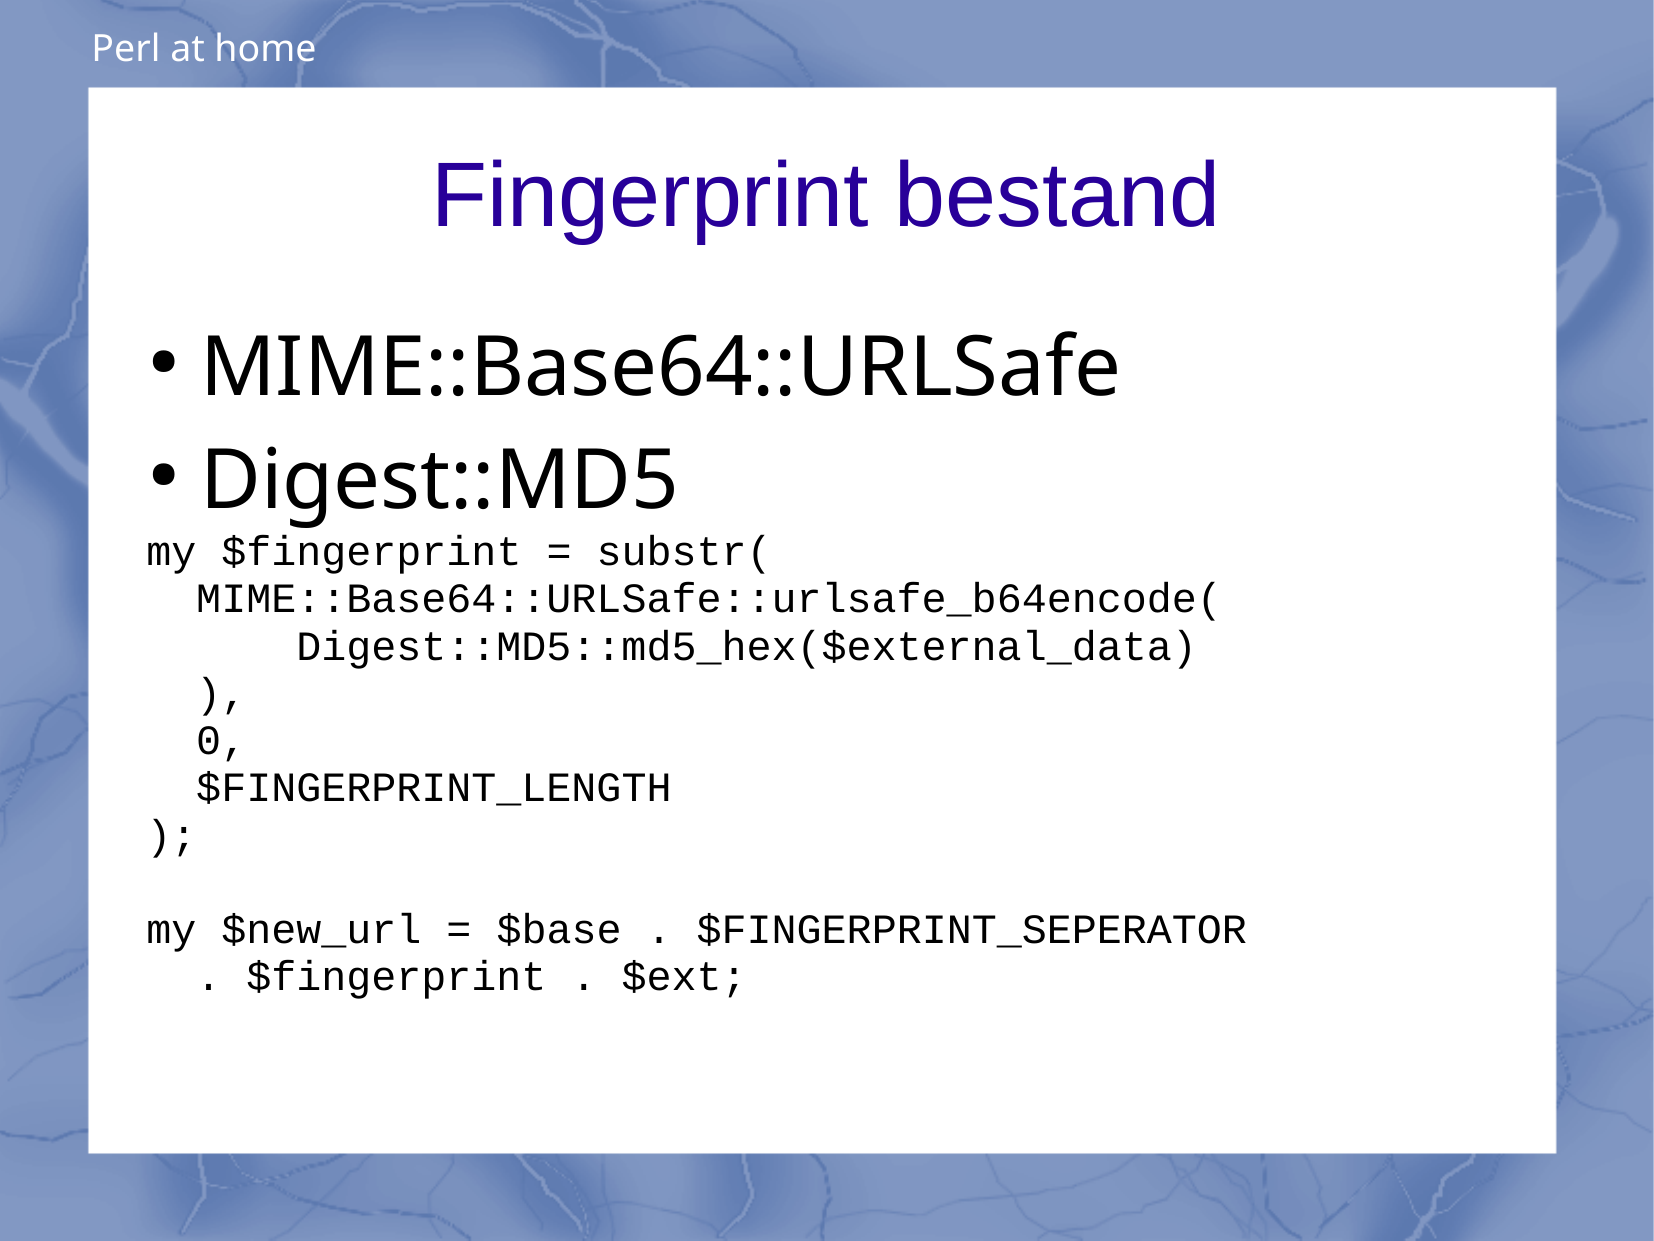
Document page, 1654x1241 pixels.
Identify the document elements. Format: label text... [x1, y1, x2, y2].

picture [0, 0, 1654, 1241]
text_box my $fingerprint = substr( MIME::Base64::URLSafe::urlsafe_b64encode( Digest::MD5::md5_hex($external_data) ), 0, $FINGERPRINT_LENGTH ); my $new_url = $base . $FINGERPRINT_SEPERATOR . $fingerprint . $ext; [105, 513, 1273, 1022]
text_box MIME::Base64::URLSafe Digest::MD5 [123, 288, 1015, 513]
title Fingerprint bestand [118, 98, 1536, 291]
